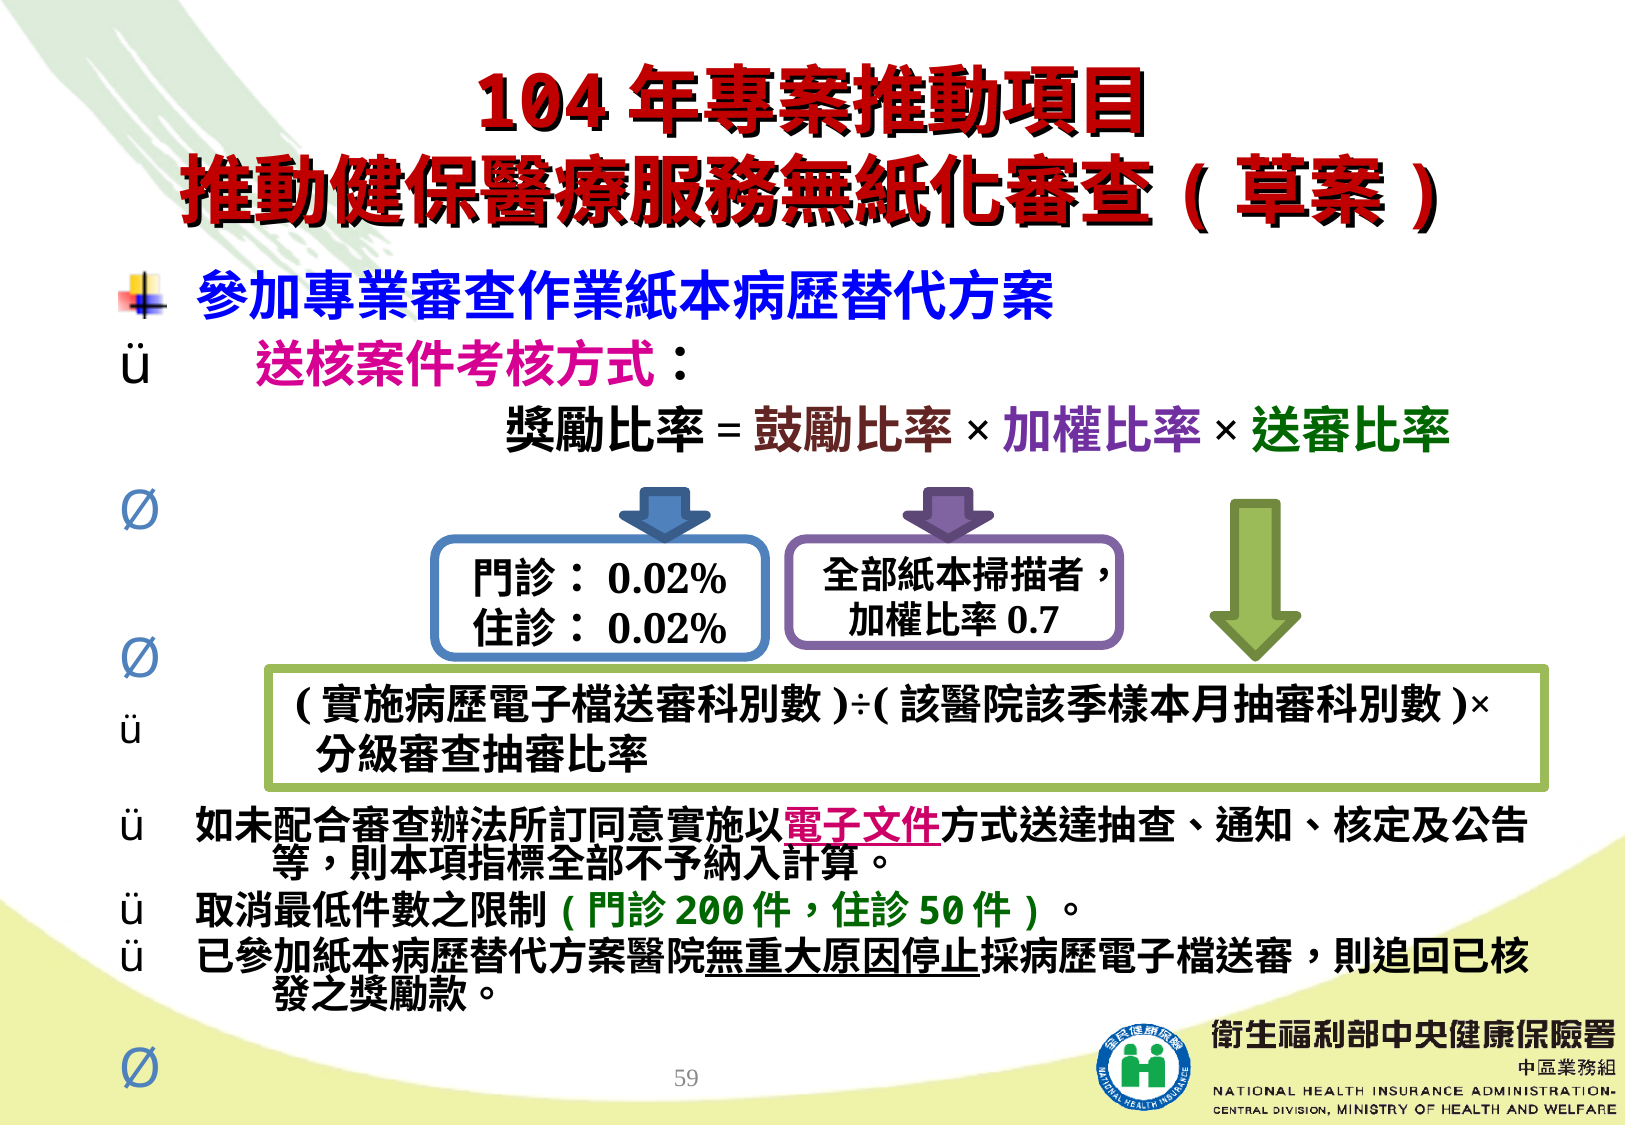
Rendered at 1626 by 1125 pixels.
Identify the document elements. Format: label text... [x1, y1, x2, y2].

text_box 門診：0.02% 住診：0.02% [434, 538, 766, 658]
text_box [907, 491, 990, 539]
text_box [658, 1046, 1039, 1107]
text_box [1214, 503, 1297, 658]
list 參加專業審查作業紙本病歷替代方案 送核案件考核方式： 獎勵比率=鼓勵比率×加權比率×送審比率 如未配合審查辦法所訂同意實施以電子文件方式送達抽查、通知、核定及公告等，則本項指標全部不予納入計算。 取消最低件數之限制(門診200件，住診50件)。 已參加紙本病歷替代方案醫院無重大原因停止採病歷電子檔送審，則追回已核發之獎勵款。 [103, 267, 1555, 1083]
text_box (實施病歷電子檔送審科別數)÷(該醫院該季樣本月抽審科別數)× 分級審查抽審比率 [269, 669, 1545, 787]
text_box 全部紙本掃描者，加權比率0.7 [788, 538, 1120, 646]
title 104年專案推動項目 推動健保醫療服務無紙化審查(草案) [81, 45, 1544, 233]
text_box [623, 491, 707, 539]
